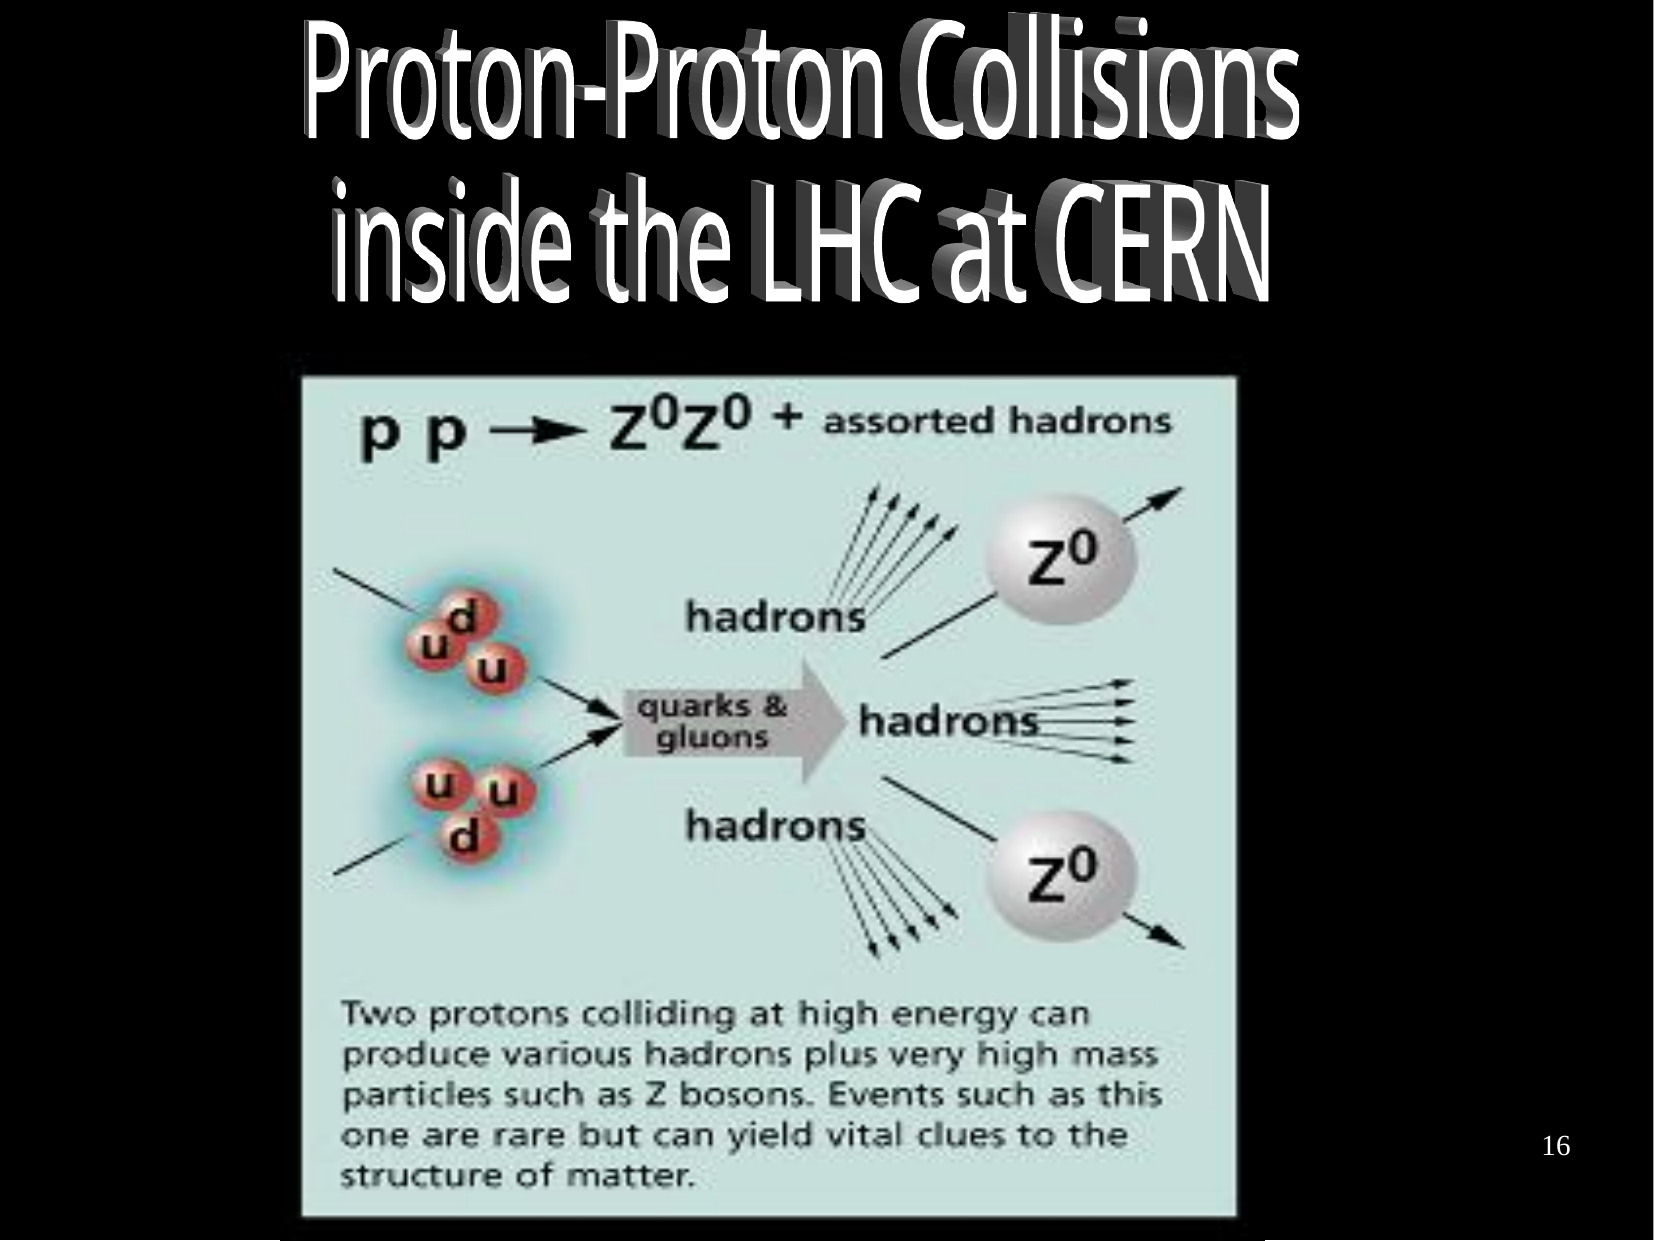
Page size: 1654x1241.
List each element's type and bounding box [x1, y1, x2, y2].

picture [280, 353, 1265, 1241]
